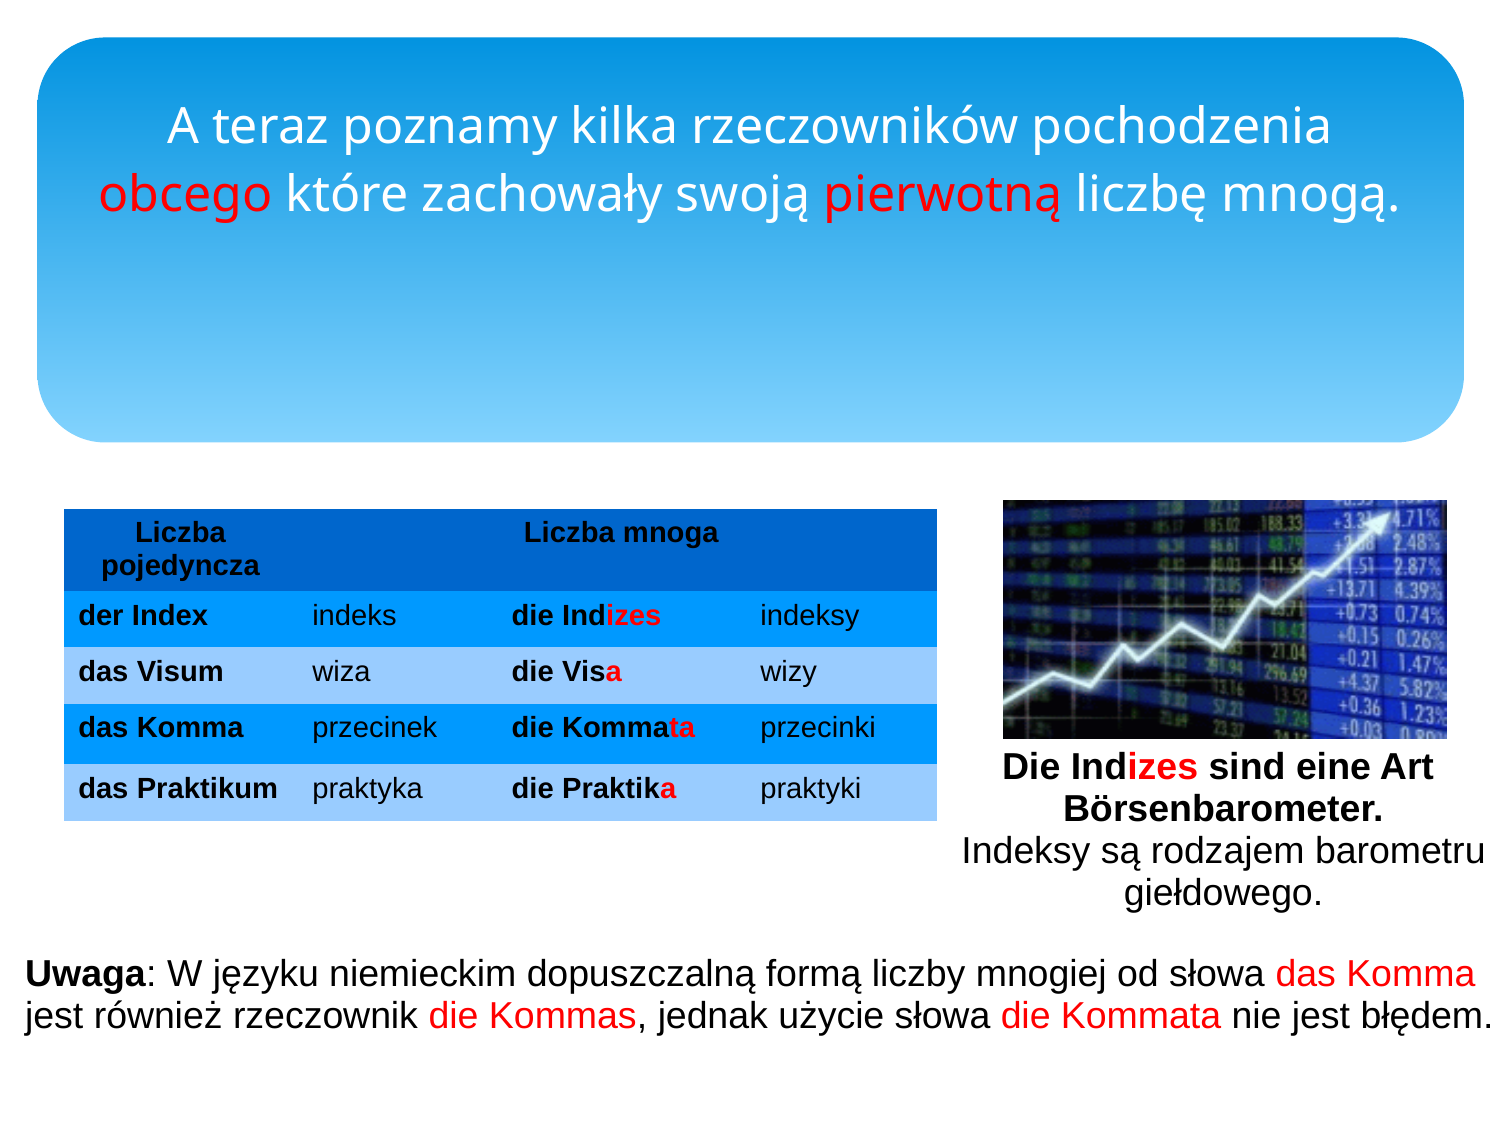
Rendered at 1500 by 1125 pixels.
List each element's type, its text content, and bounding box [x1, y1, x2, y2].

table_cell der Index [64, 591, 298, 647]
table_cell wizy [746, 647, 937, 704]
table_cell das Visum [64, 647, 298, 704]
table_cell indeksy [746, 591, 937, 647]
table_cell die Visa [497, 647, 746, 704]
table_cell indeks [298, 591, 497, 647]
table_cell die Praktika [497, 764, 746, 821]
table_cell praktyka [298, 764, 497, 821]
table_header [298, 509, 497, 591]
table_cell die Indizes [497, 591, 746, 647]
table_header Liczba pojedyncza [64, 509, 298, 591]
table_cell wiza [298, 647, 497, 704]
table_cell przecinki [746, 704, 937, 764]
title A teraz poznamy kilka rzeczowników pochodzenia obcego które zachowały swoją pierwotną liczbę mnogą. [75, 62, 1425, 254]
text_box Die Indizes sind eine Art Börsenbarometer. Indeksy są rodzajem barometru giełdowego. [946, 738, 1500, 924]
table_cell das Komma [64, 704, 298, 764]
table_cell przecinek [298, 704, 497, 764]
table_cell das Praktikum [64, 764, 298, 821]
table_header [746, 509, 937, 591]
table_header Liczba mnoga [497, 509, 746, 591]
text_box Uwaga: W języku niemieckim dopuszczalną formą liczby mnogiej od słowa das Komma jest również rzeczownik die Kommas, jednak użycie słowa die Kommata nie jest błędem. [10, 944, 1500, 1045]
table_cell die Kommata [497, 704, 746, 764]
picture [1003, 500, 1447, 739]
table_cell praktyki [746, 764, 937, 821]
